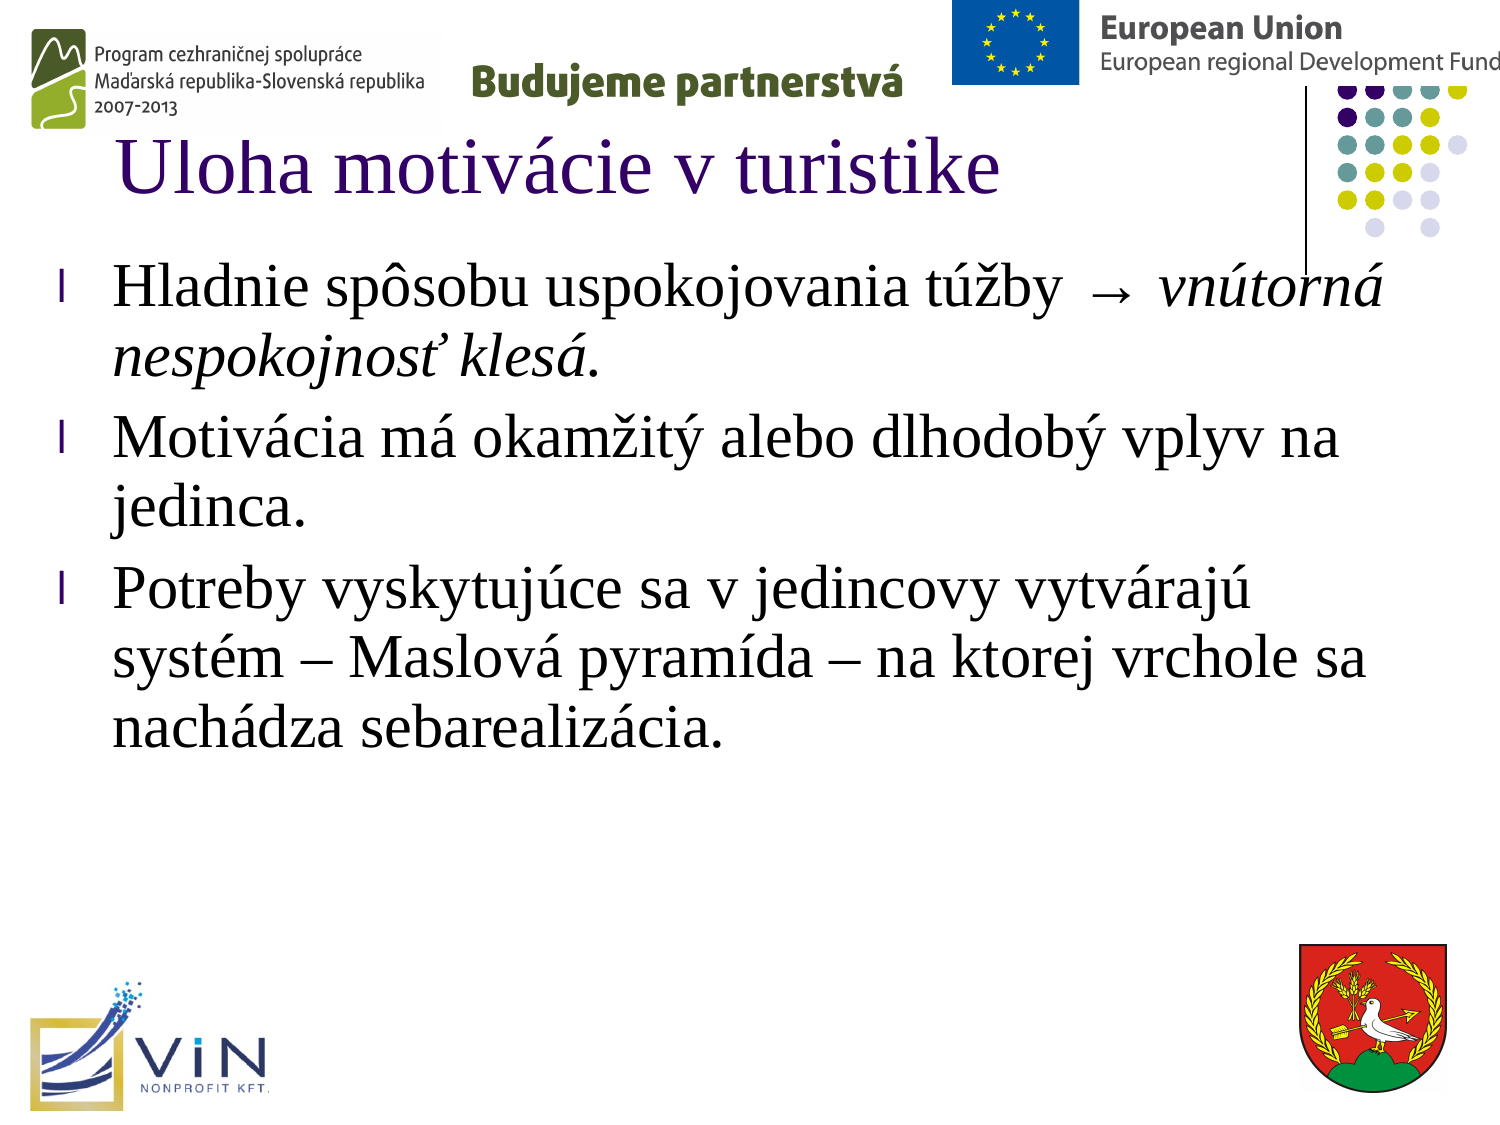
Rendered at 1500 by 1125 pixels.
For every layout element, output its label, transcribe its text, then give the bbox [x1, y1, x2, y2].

picture [7, 980, 269, 1111]
title Úloha motivácie v turistike [100, 101, 1338, 231]
list Hladnie spôsobu uspokojovania túžby → vnútorná nespokojnosť klesá. Motivácia má okamžitý alebo dlhodobý vplyv na jedinca. Potreby vyskytujúce sa v jedincovy vytvárajú systém – Maslová pyramída – na ktorej vrchole sa nachádza sebarealizácia. [41, 243, 1435, 894]
picture [29, 29, 944, 140]
picture [952, 0, 1500, 87]
picture [1299, 944, 1447, 1093]
